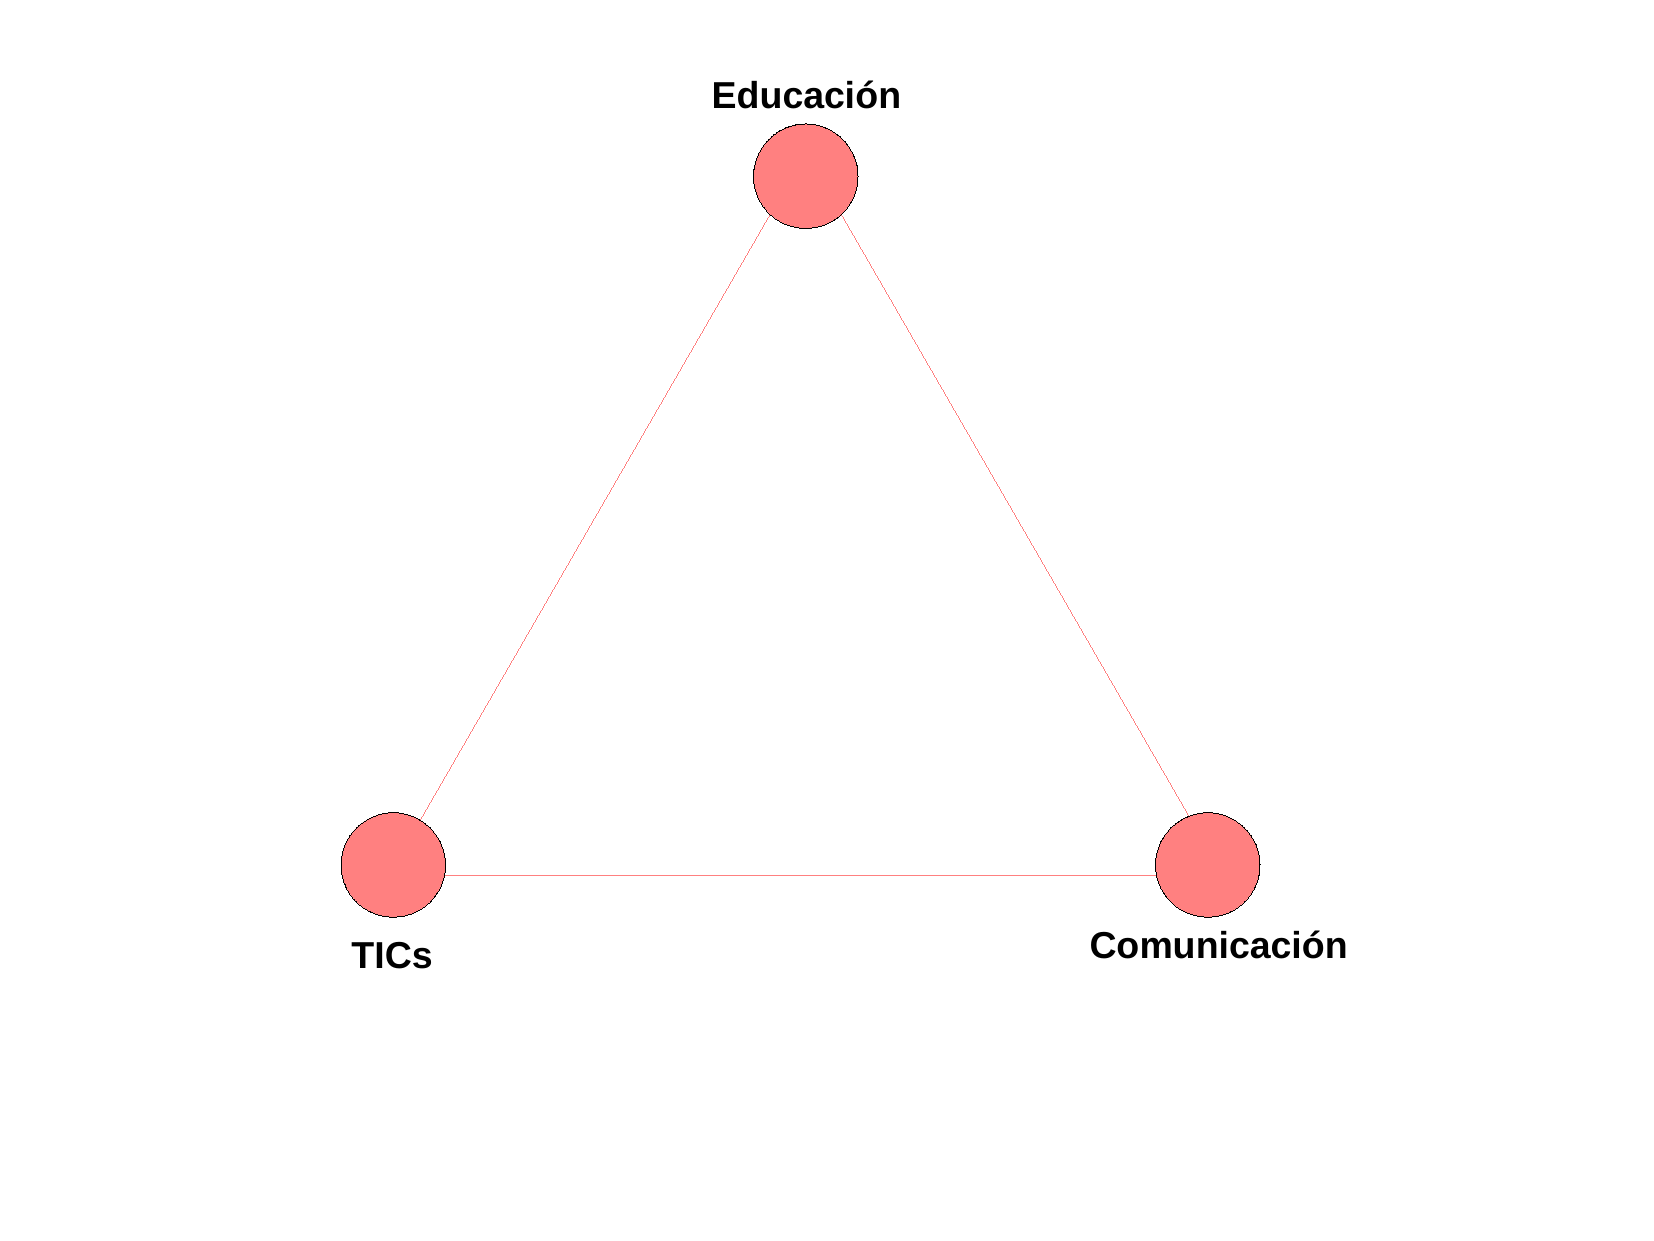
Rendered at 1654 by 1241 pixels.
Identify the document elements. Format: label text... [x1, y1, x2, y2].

text_box Comunicación [1074, 917, 1363, 975]
text_box [1155, 812, 1261, 917]
text_box TICs [336, 927, 448, 984]
text_box [341, 812, 446, 918]
text_box Educación [696, 67, 917, 124]
text_box [753, 124, 859, 229]
